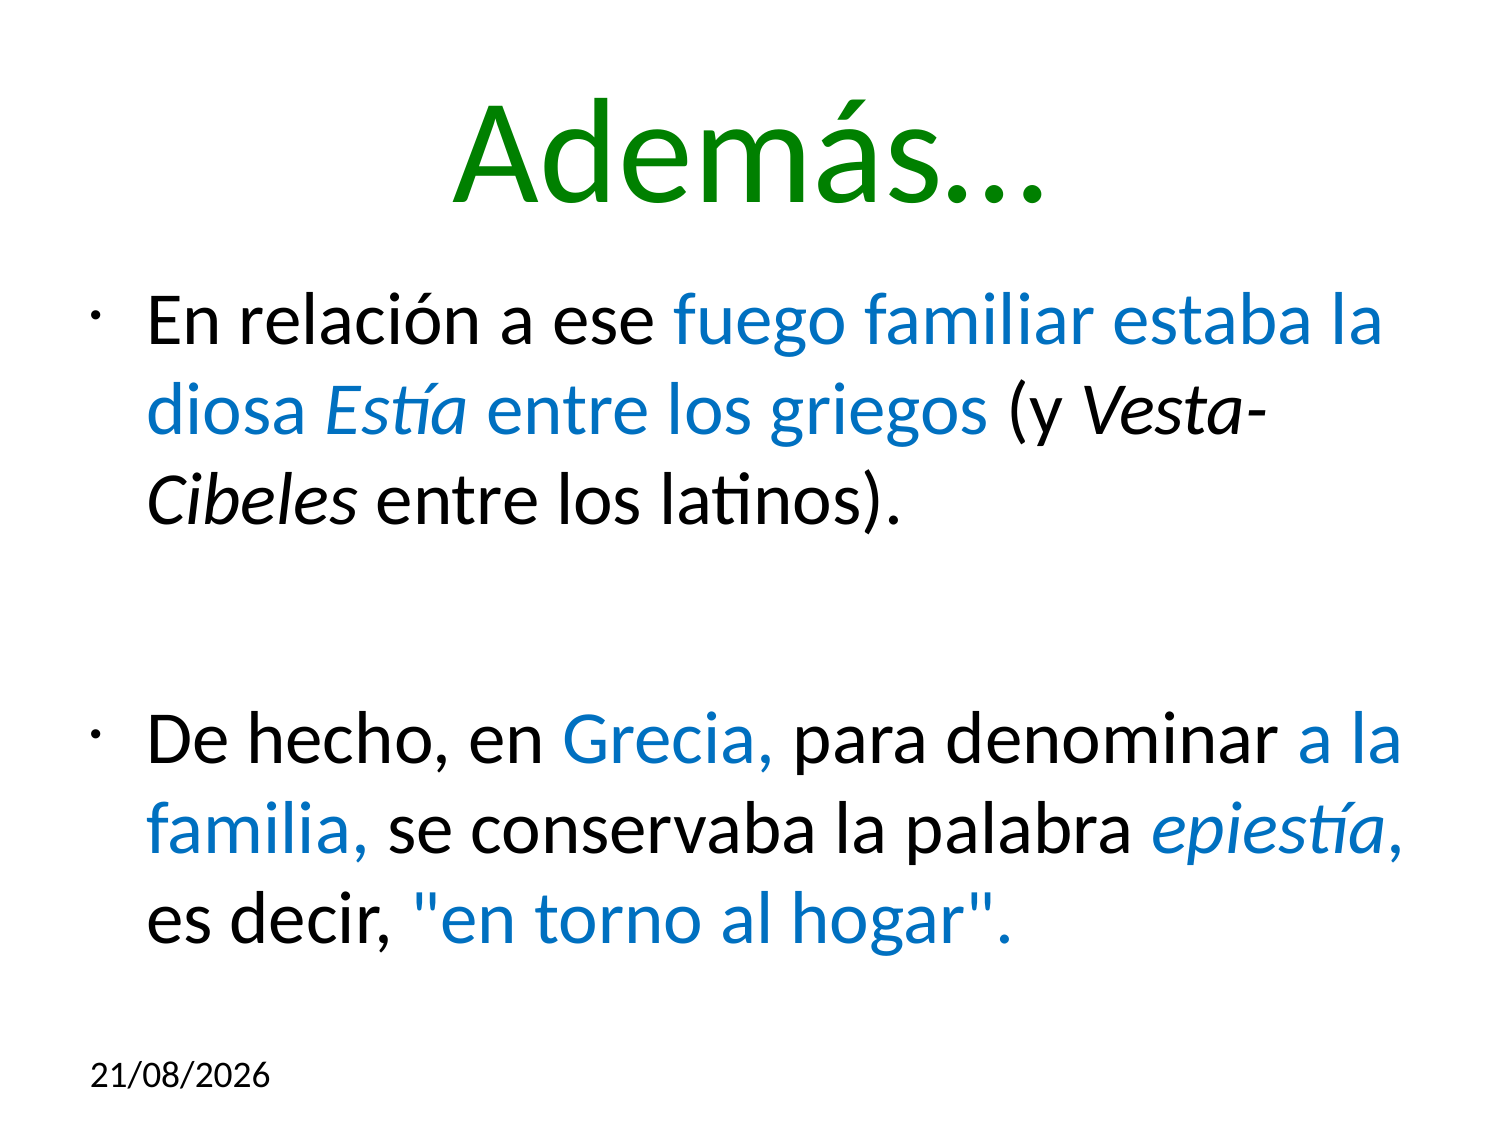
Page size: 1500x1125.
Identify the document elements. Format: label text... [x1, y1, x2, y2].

title Además… [75, 45, 1425, 233]
list En relación a ese fuego familiar estaba la diosa Estía entre los griegos (y Vesta-Cibeles entre los latinos). De hecho, en Grecia, para denominar a la familia, se conservaba la palabra epiestía, es decir, "en torno al hogar". [75, 262, 1425, 1005]
